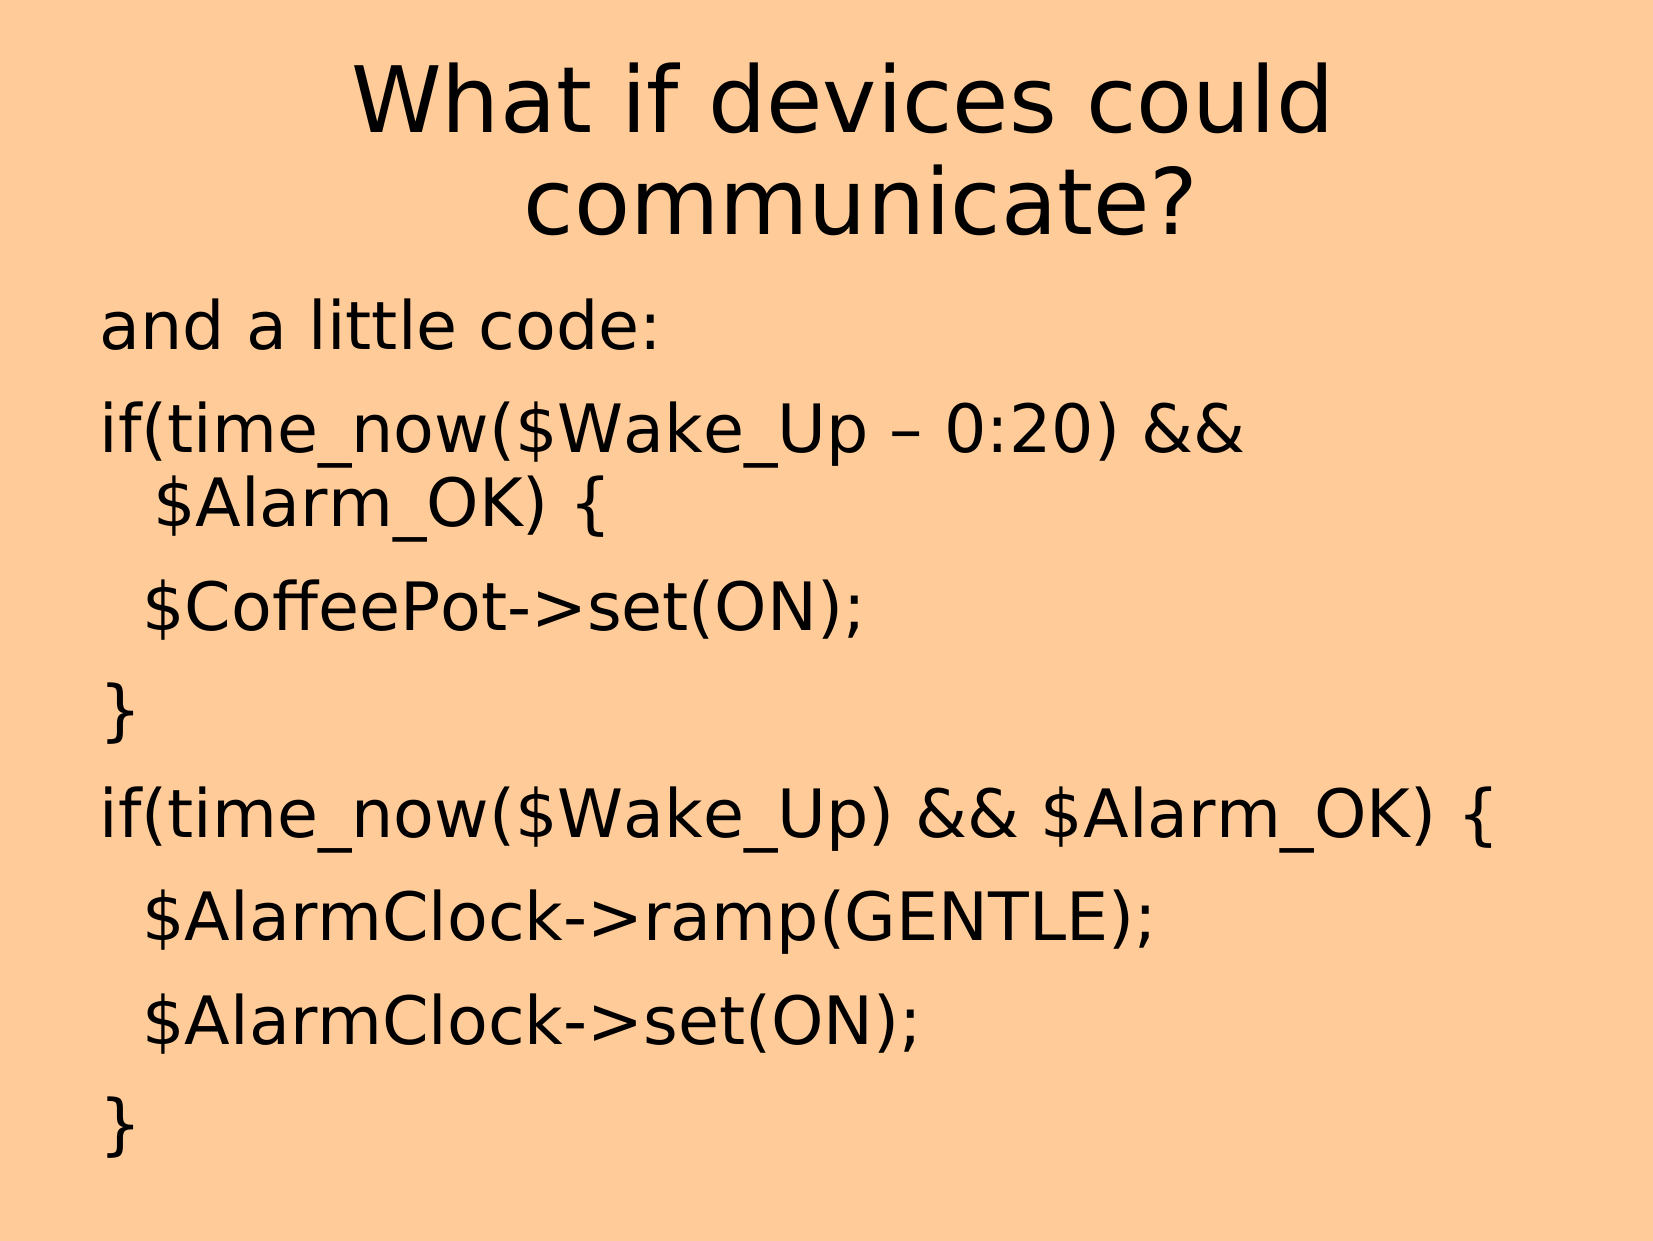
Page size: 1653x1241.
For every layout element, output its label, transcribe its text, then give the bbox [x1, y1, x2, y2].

title What if devices could communicate? [82, 48, 1570, 258]
list and a little code: if(time_now($Wake_Up – 0:20) && $Alarm_OK) { $CoffeePot->set(ON); } if(time_now($Wake_Up) && $Alarm_OK) { $AlarmClock->ramp(GENTLE); $AlarmClock->set(ON); } [82, 290, 1570, 1167]
